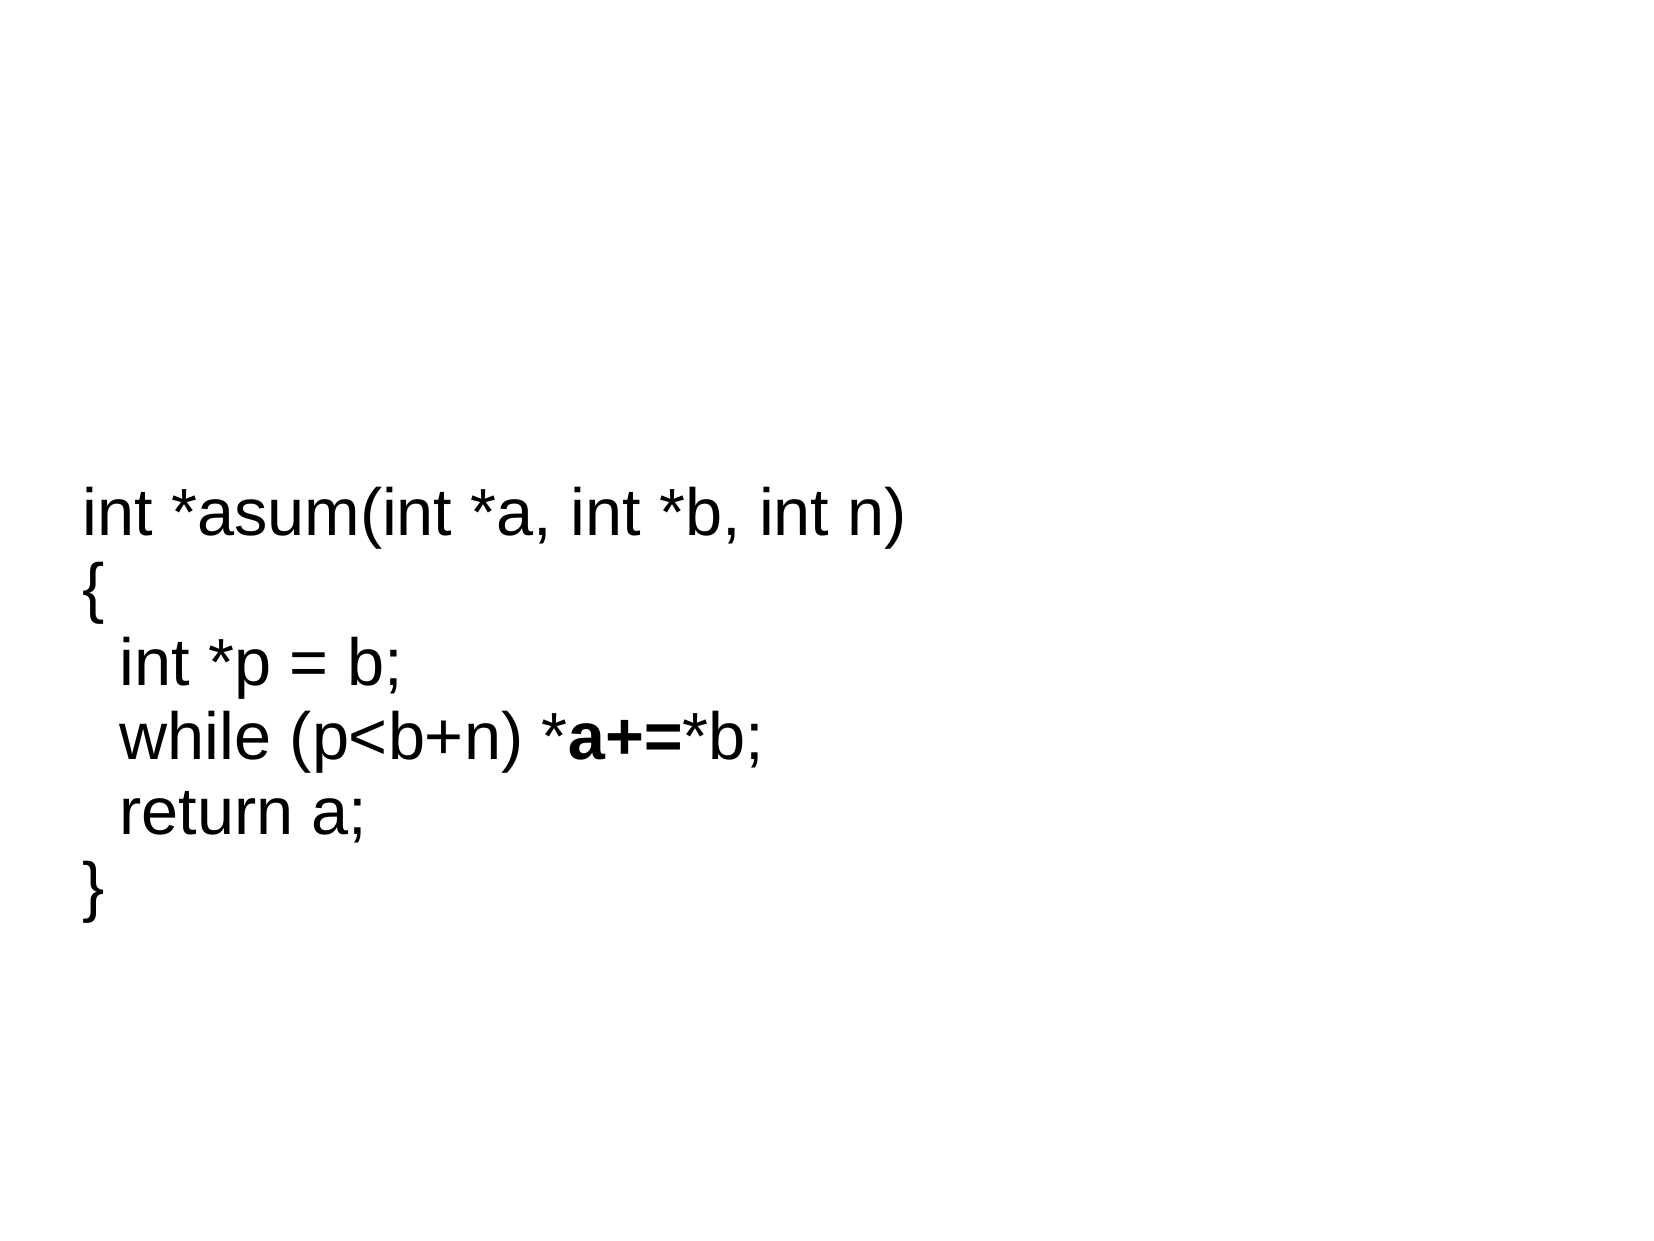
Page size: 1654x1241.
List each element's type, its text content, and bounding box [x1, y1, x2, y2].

text_box int *asum(int *a, int *b, int n) { int *p = b; while (p<b+n) *a+=*b; return a; } [82, 297, 1571, 1102]
